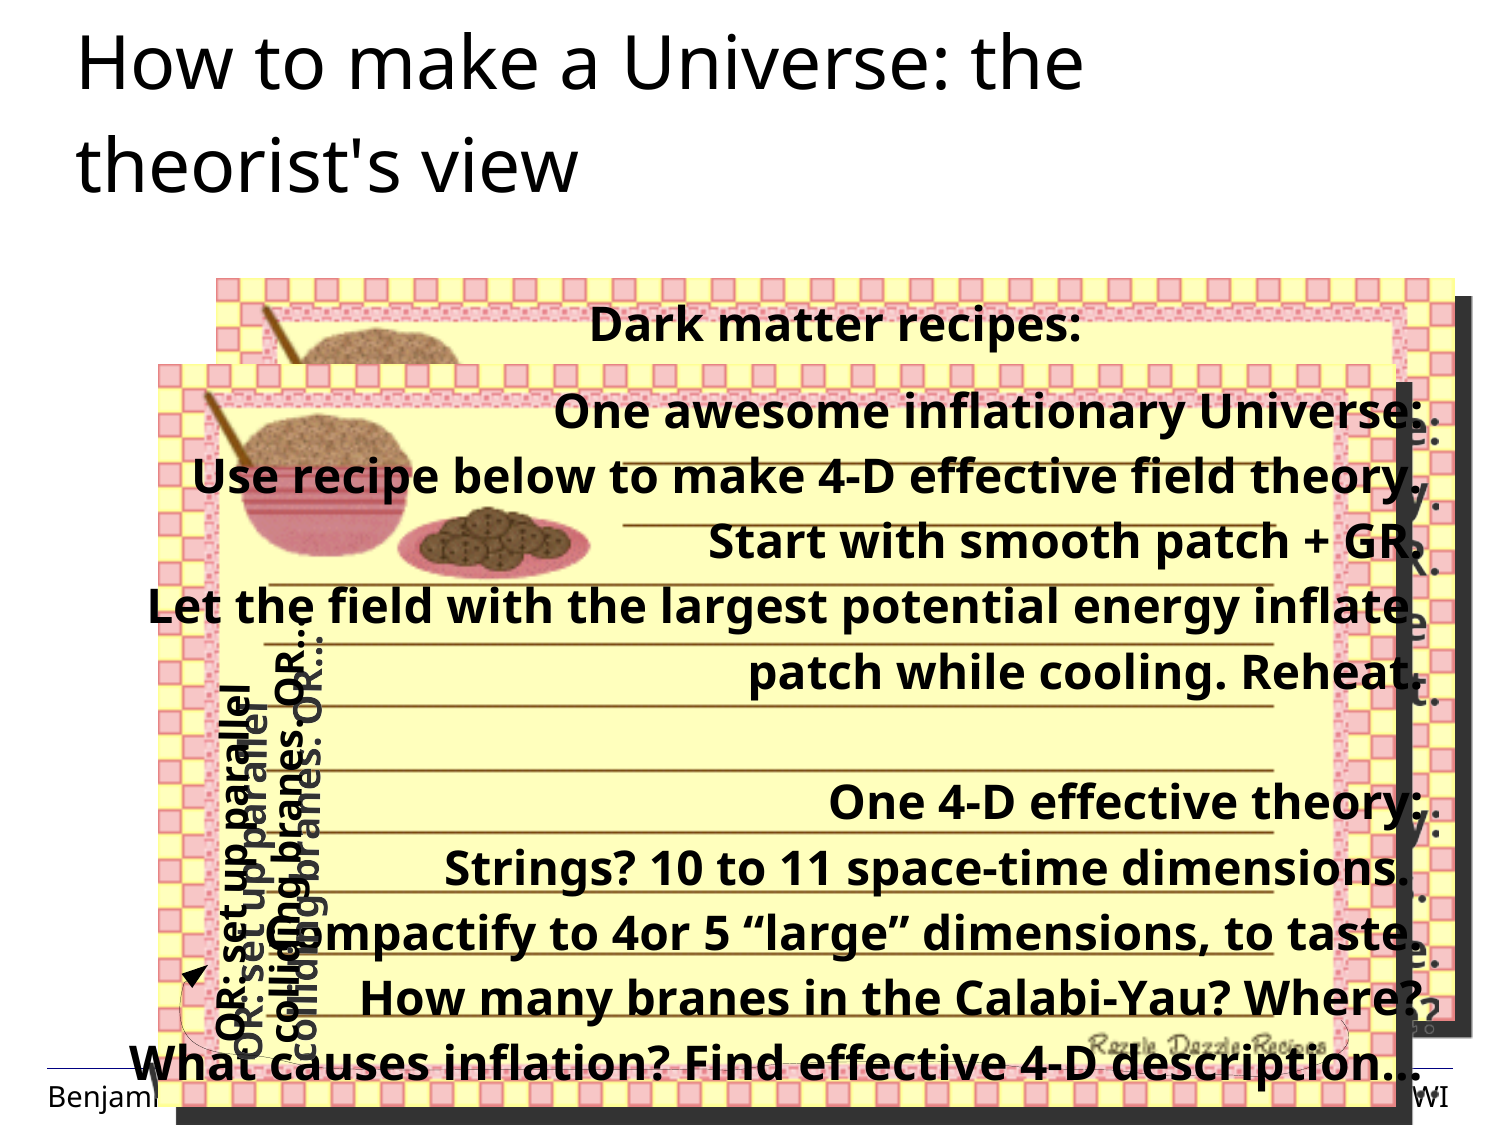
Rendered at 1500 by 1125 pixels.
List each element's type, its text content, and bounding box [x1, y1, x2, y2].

picture [158, 278, 1455, 1107]
title How to make a Universe: the theorist's view [74, 23, 1425, 200]
